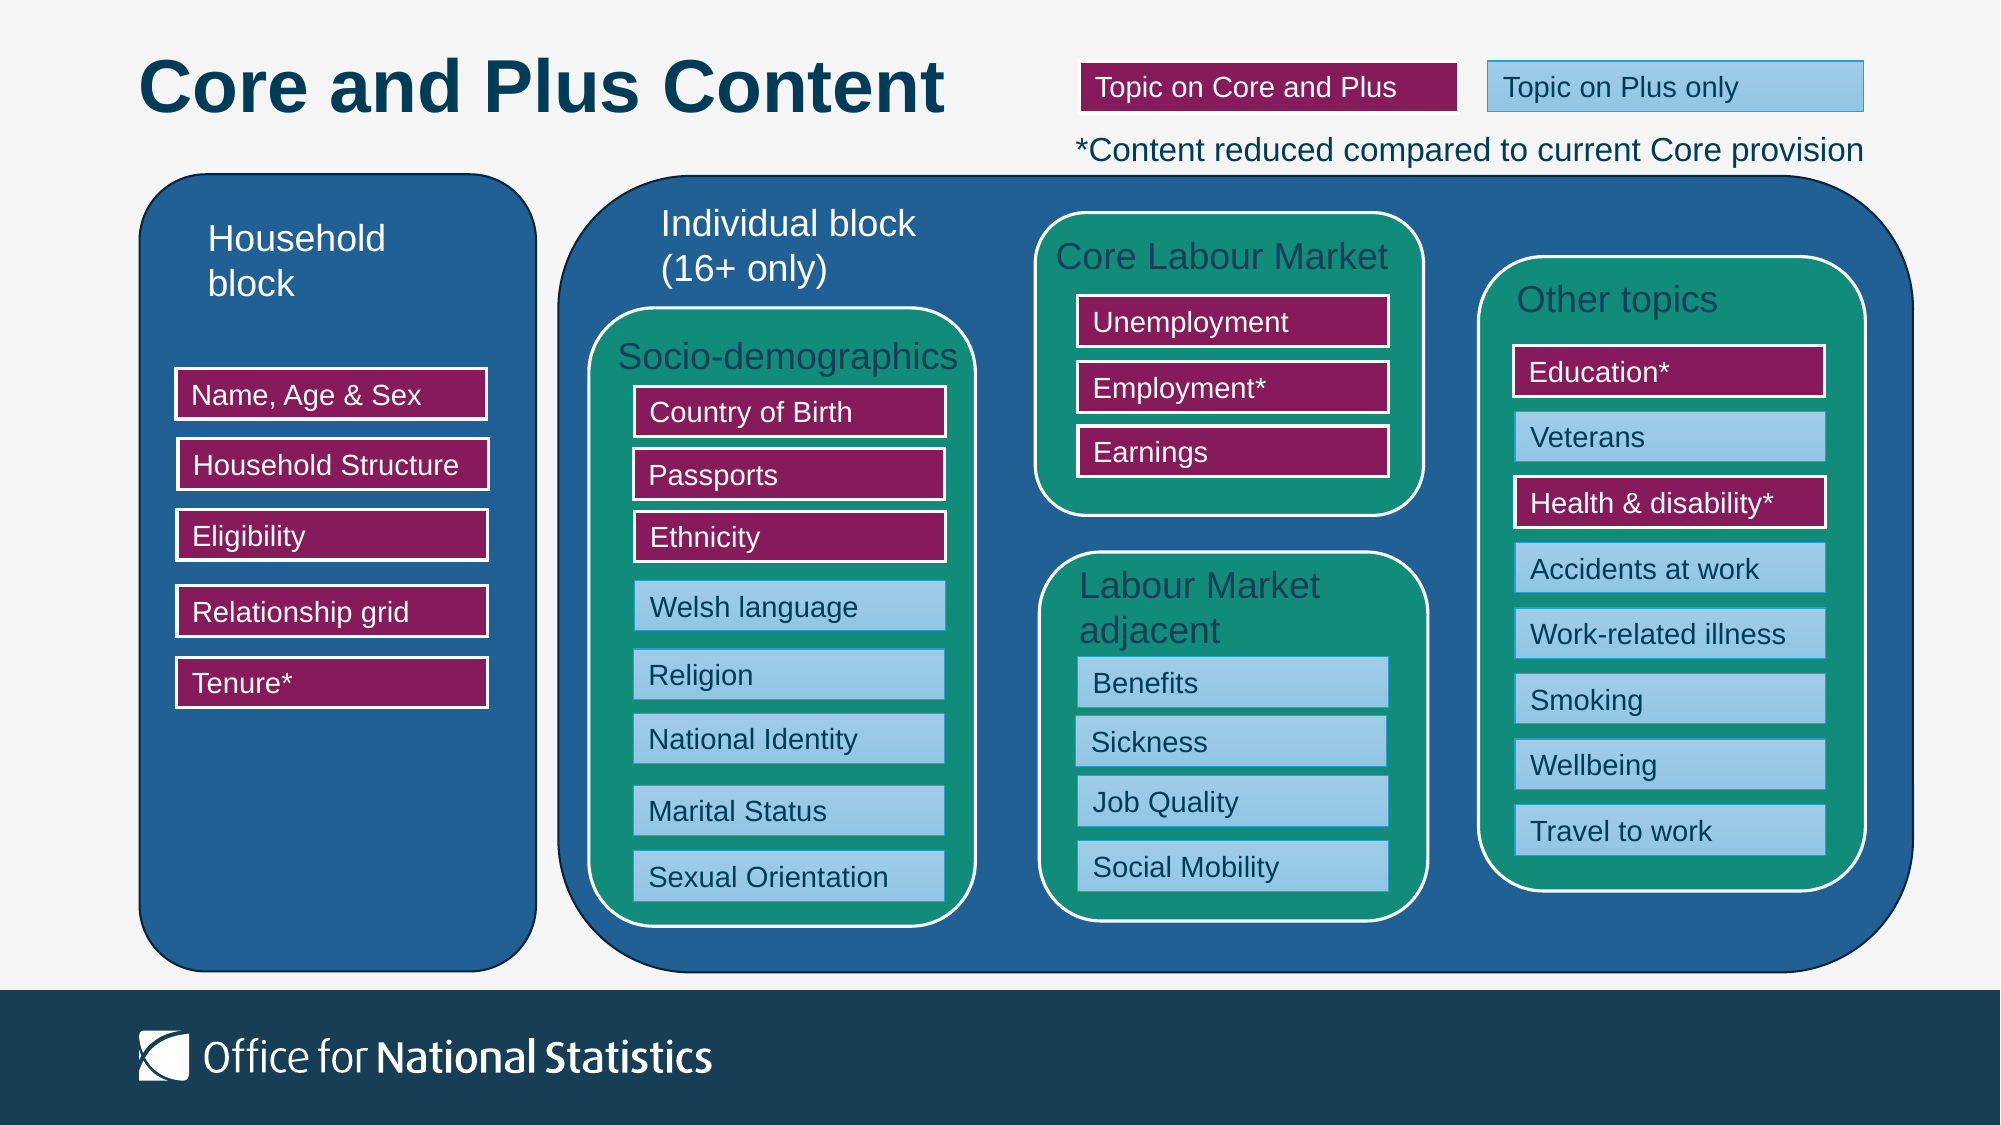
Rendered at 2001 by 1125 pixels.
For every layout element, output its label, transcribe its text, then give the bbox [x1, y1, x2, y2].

text_box Marital Status [633, 785, 945, 836]
text_box National Identity [633, 713, 945, 764]
text_box Country of Birth [634, 386, 946, 437]
text_box Veterans [1515, 411, 1826, 462]
text_box Sickness [1075, 715, 1387, 767]
text_box Individual block (16+ only) [660, 190, 1003, 297]
text_box Welsh language [634, 580, 946, 631]
text_box Relationship grid [177, 585, 488, 637]
text_box Passports [633, 448, 945, 500]
text_box Eligibility [177, 509, 488, 561]
text_box Sexual Orientation [633, 850, 945, 902]
text_box *Content reduced compared to current Core provision [1075, 120, 1885, 176]
text_box Health & disability* [1515, 476, 1826, 528]
text_box Travel to work [1515, 804, 1826, 856]
text_box Work-related illness [1515, 607, 1826, 659]
text_box Education* [1513, 345, 1825, 397]
text_box Ethnicity [634, 511, 946, 562]
text_box Job Quality [1077, 775, 1389, 827]
text_box Tenure* [176, 657, 488, 708]
text_box Wellbeing [1515, 739, 1826, 790]
text_box Household block [207, 201, 482, 312]
text_box Benefits [1077, 656, 1389, 708]
text_box Topic on Plus only [1487, 61, 1864, 112]
title Core and Plus Content [138, 44, 1864, 131]
text_box Name, Age & Sex [176, 368, 487, 419]
text_box Social Mobility [1077, 840, 1389, 892]
text_box Accidents at work [1515, 542, 1826, 593]
text_box Religion [633, 649, 945, 700]
text_box Unemployment [1077, 295, 1389, 347]
text_box Socio-demographics [617, 323, 976, 385]
text_box Topic on Core and Plus [1079, 61, 1459, 113]
text_box [558, 175, 1913, 973]
text_box Core Labour Market [1055, 223, 1414, 285]
text_box Household Structure [177, 438, 489, 490]
text_box Smoking [1515, 673, 1826, 724]
text_box Labour Market adjacent [1079, 552, 1448, 659]
text_box Other topics [1516, 266, 1885, 328]
text_box Earnings [1078, 425, 1389, 477]
text_box Employment* [1077, 361, 1389, 413]
text_box [139, 174, 536, 972]
